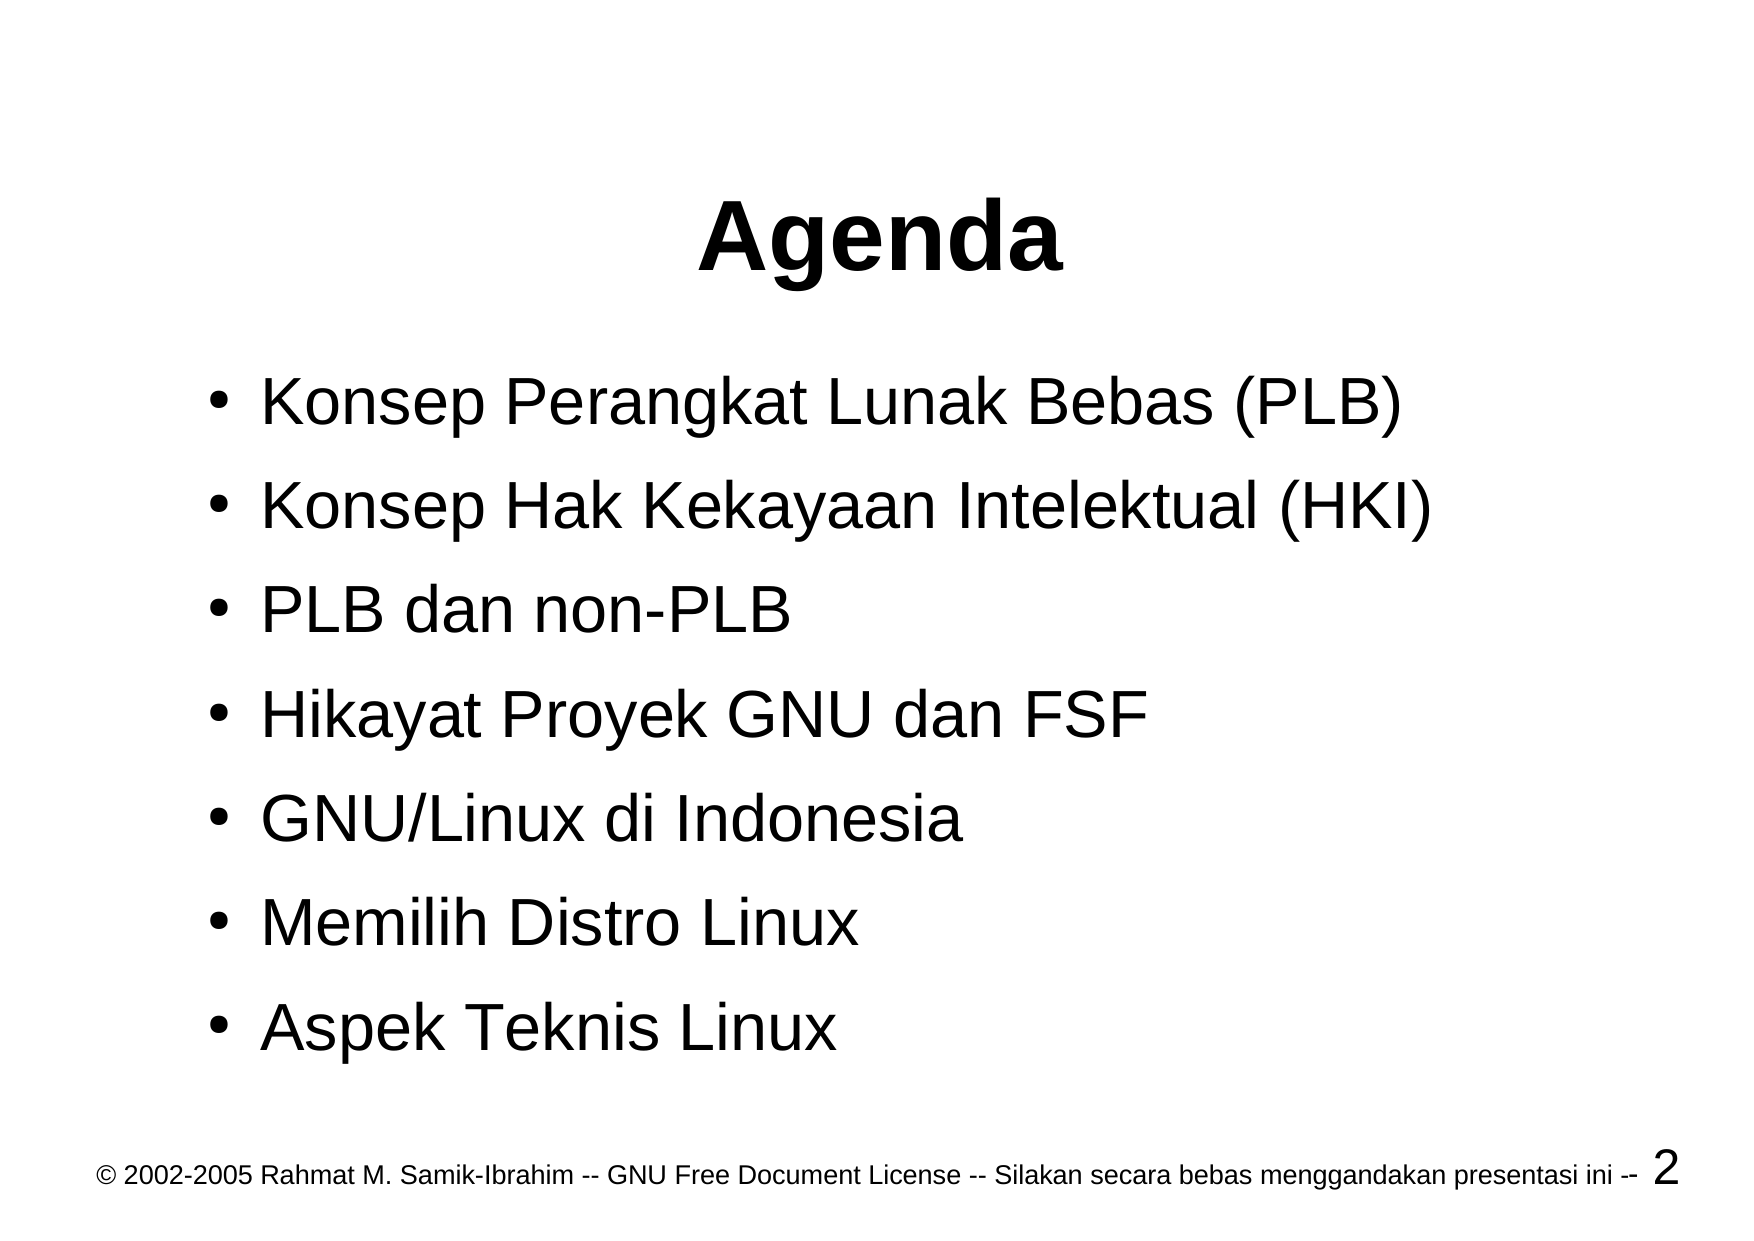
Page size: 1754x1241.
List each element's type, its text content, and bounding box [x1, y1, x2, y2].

list Konsep Perangkat Lunak Bebas (PLB) Konsep Hak Kekayaan Intelektual (HKI) PLB dan non-PLB Hikayat Proyek GNU dan FSF GNU/Linux di Indonesia Memilih Distro Linux Aspek Teknis Linux [171, 363, 1589, 1109]
title Agenda [171, 139, 1589, 332]
